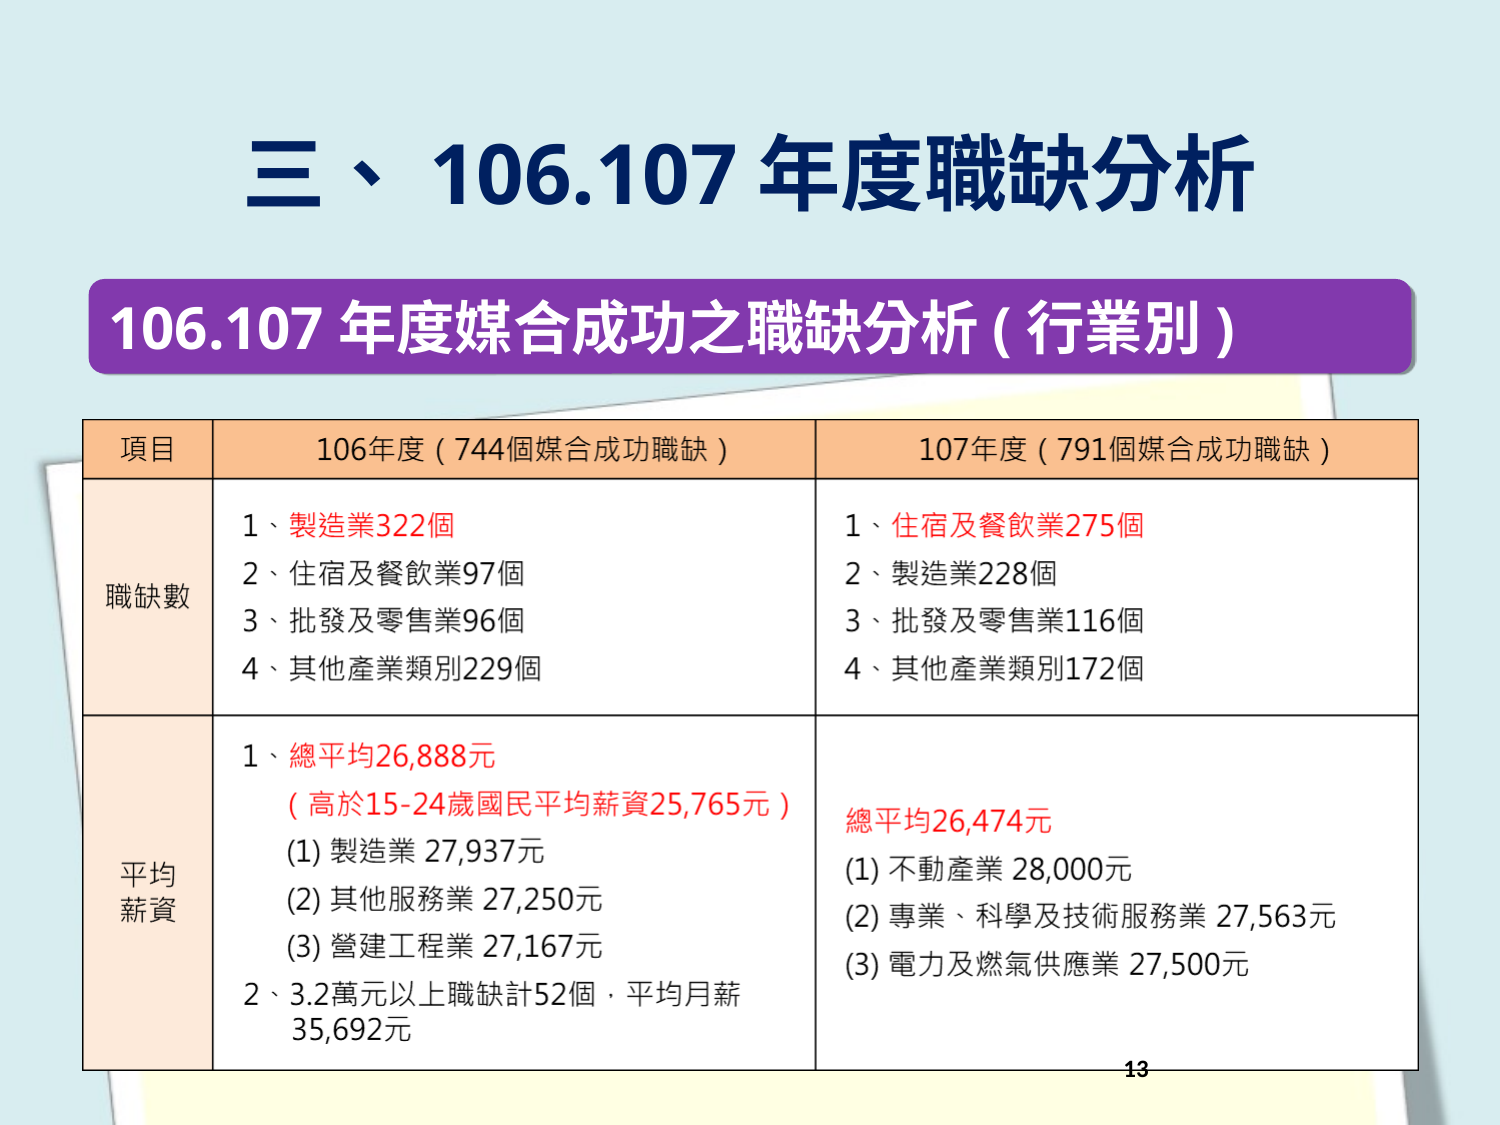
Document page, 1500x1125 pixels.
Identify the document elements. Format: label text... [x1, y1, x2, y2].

picture [82, 420, 1419, 1072]
text_box 三、106.107年度職缺分析 [0, 113, 1500, 208]
text_box 13 [1108, 1037, 1459, 1098]
text_box 106.107年度媒合成功之職缺分析(行業別) [88, 278, 1412, 374]
